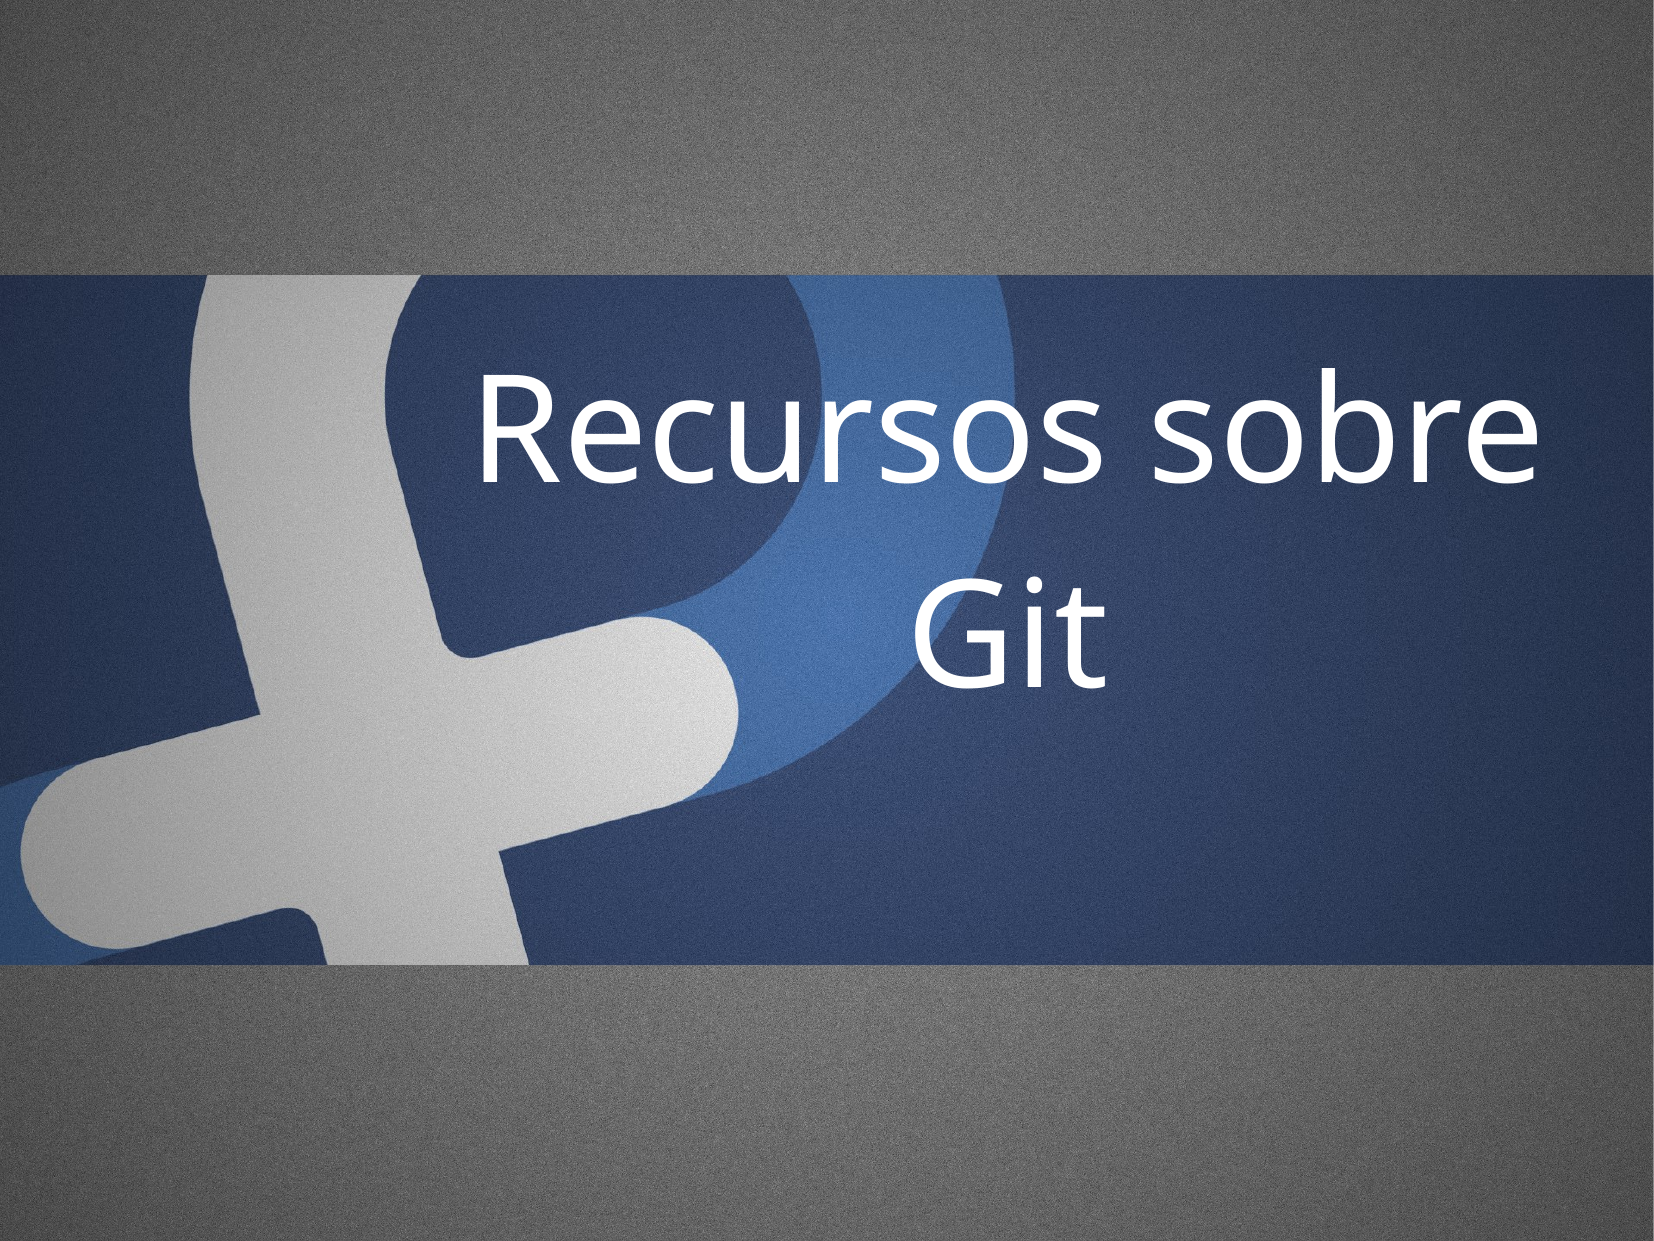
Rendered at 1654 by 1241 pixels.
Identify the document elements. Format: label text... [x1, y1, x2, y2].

text_box Recursos sobre Git [393, 315, 1561, 654]
picture [0, 0, 1654, 1241]
